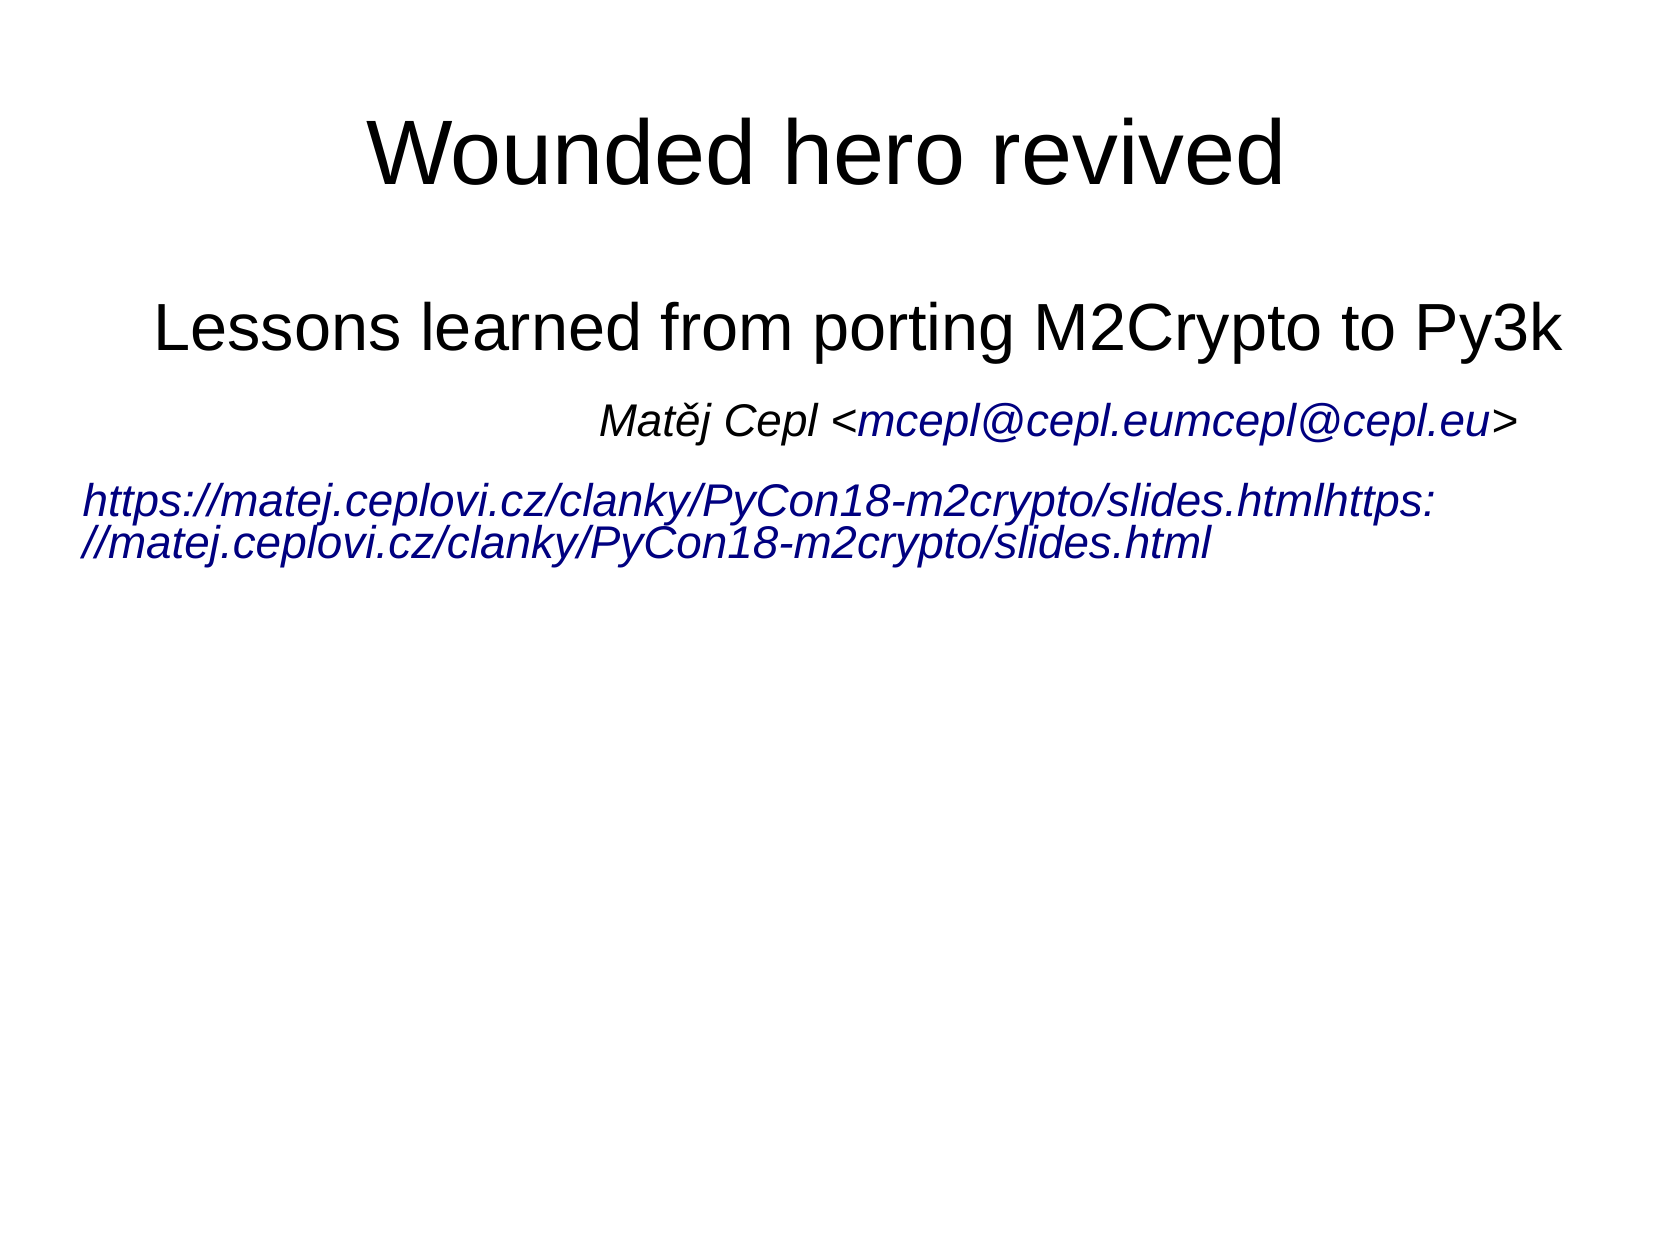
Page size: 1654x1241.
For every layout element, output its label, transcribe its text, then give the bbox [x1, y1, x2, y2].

list Lessons learned from porting M2Crypto to Py3k Matěj Cepl <mcepl@cepl.eumcepl@cepl.eu> https://matej.ceplovi.cz/clanky/PyCon18-m2crypto/slides.htmlhttps://matej.ceplovi.cz/clanky/PyCon18-m2crypto/slides.html [82, 290, 1571, 1109]
title Wounded hero revived [82, 49, 1571, 257]
